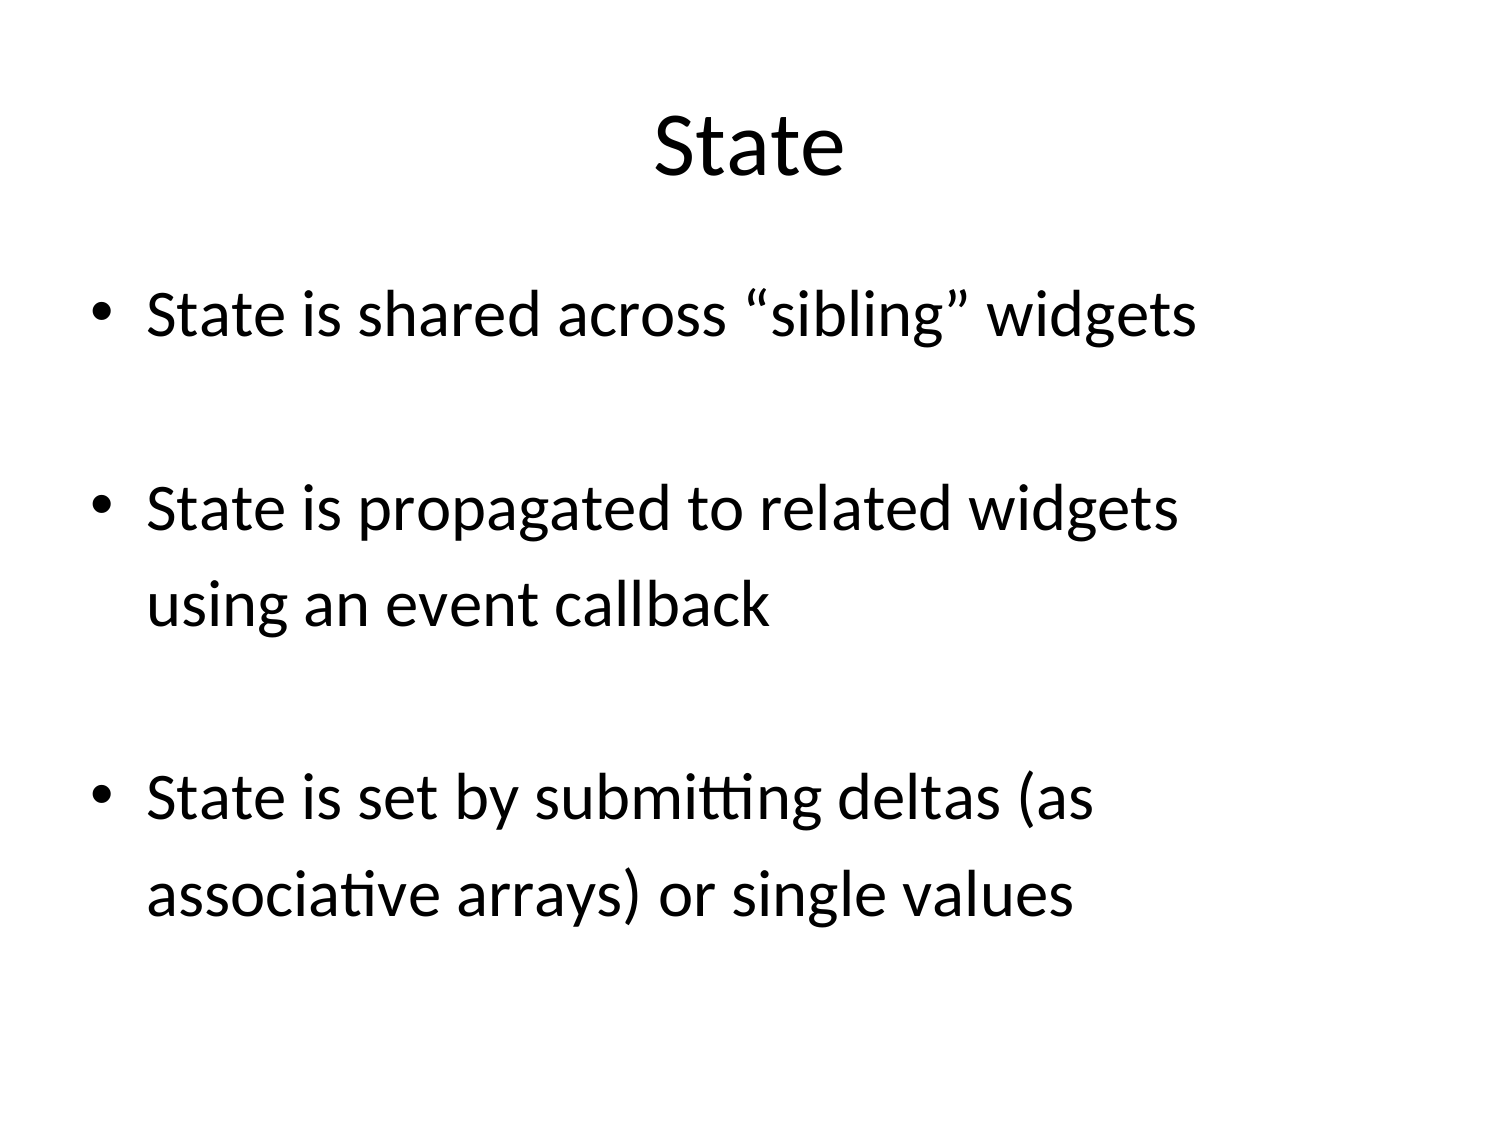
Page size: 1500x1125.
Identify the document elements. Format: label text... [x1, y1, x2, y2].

title State [75, 45, 1426, 233]
list State is shared across “sibling” widgets State is propagated to related widgets using an event callback State is set by submitting deltas (as associative arrays) or single values [75, 262, 1426, 1006]
